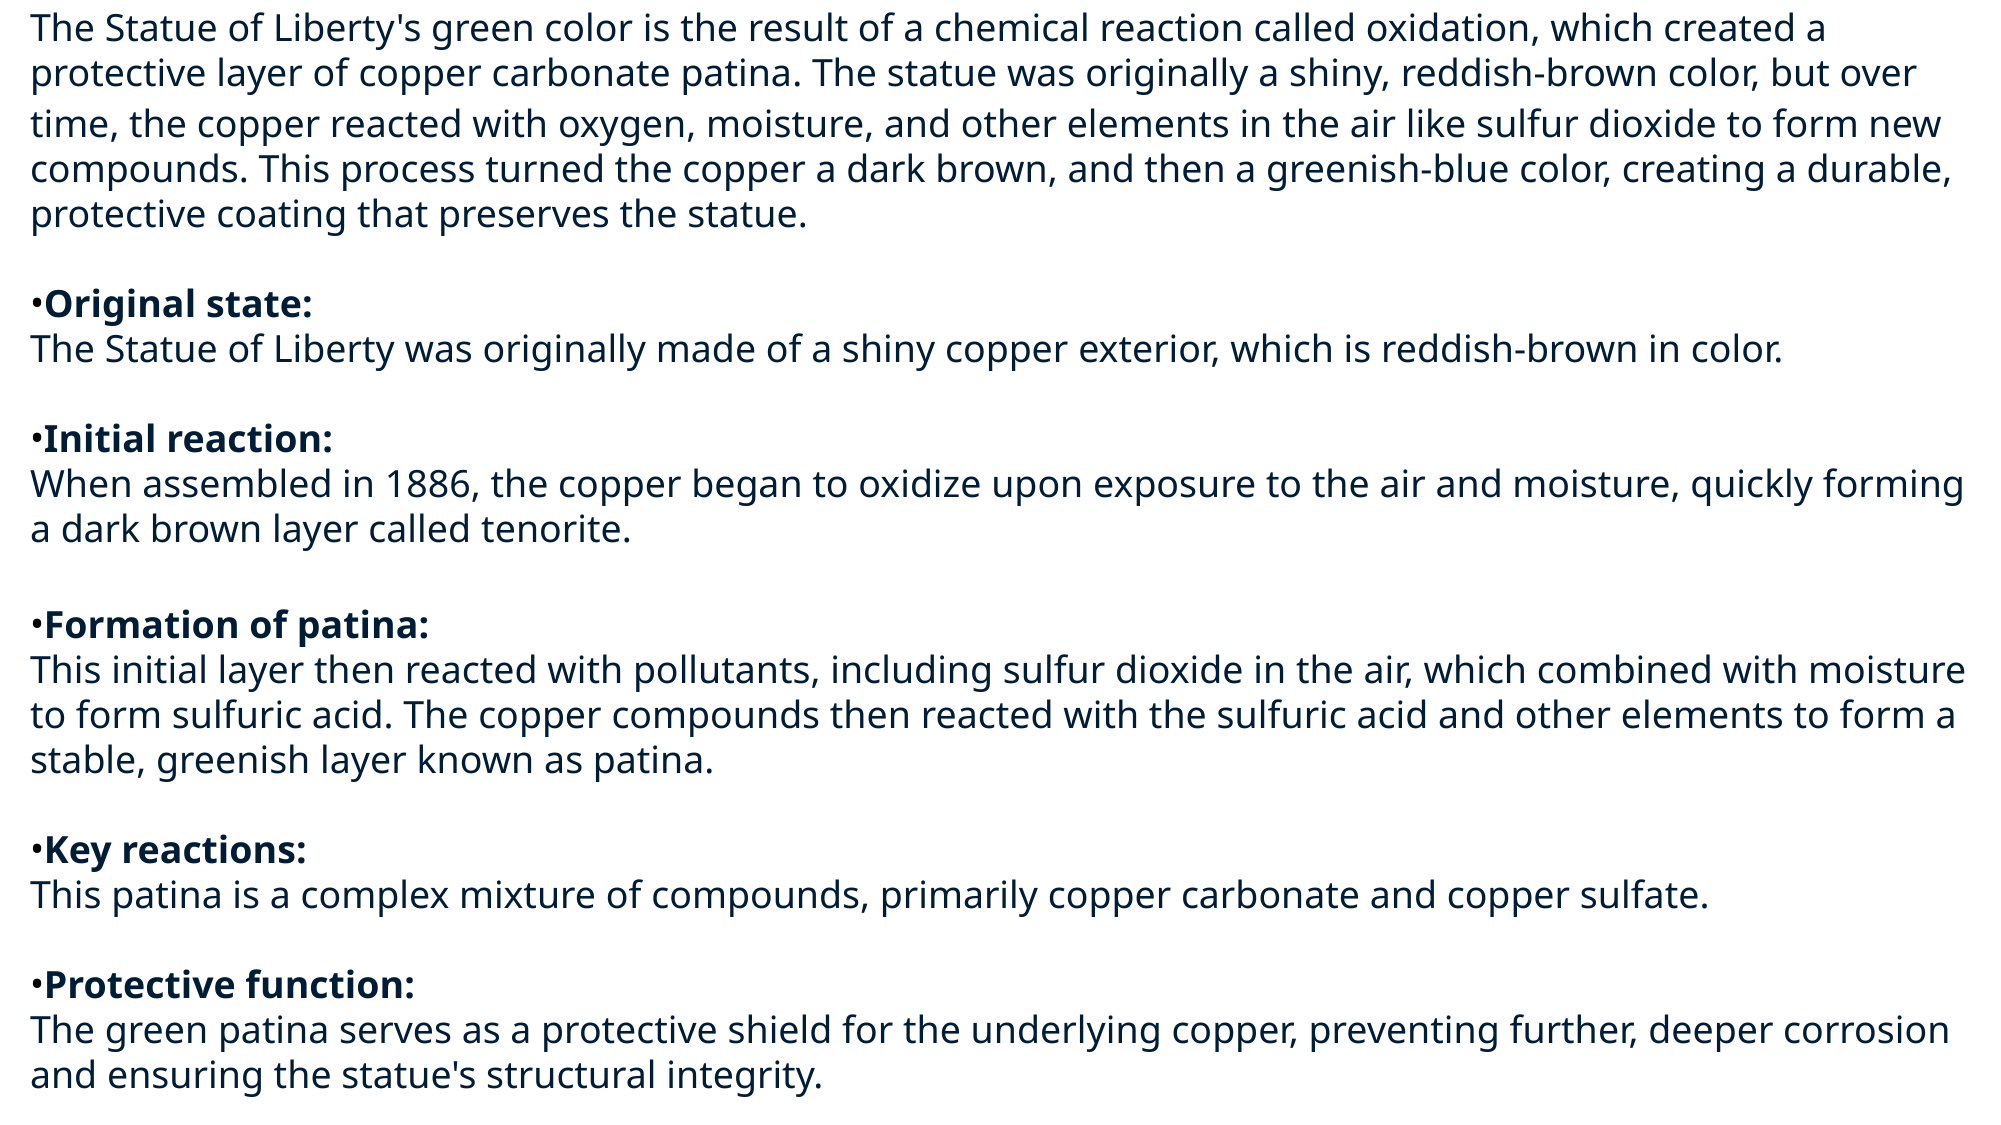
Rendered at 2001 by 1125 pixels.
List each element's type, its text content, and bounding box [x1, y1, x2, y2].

text_box The Statue of Liberty's green color is the result of a chemical reaction called oxidation, which created a protective layer of copper carbonate patina. The statue was originally a shiny, reddish-brown color, but over time, the copper reacted with oxygen, moisture, and other elements in the air like sulfur dioxide to form new compounds. This process turned the copper a dark brown, and then a greenish-blue color, creating a durable, protective coating that preserves the statue. Original state: The Statue of Liberty was originally made of a shiny copper exterior, which is reddish-brown in color. Initial reaction: When assembled in 1886, the copper began to oxidize upon exposure to the air and moisture, quickly forming a dark brown layer called tenorite. Formation of patina: This initial layer then reacted with pollutants, including sulfur dioxide in the air, which combined with moisture to form sulfuric acid. The copper compounds then reacted with the sulfuric acid and other elements to form a stable, greenish layer known as patina. Key reactions: This patina is a complex mixture of compounds, primarily copper carbonate and copper sulfate. Protective function: The green patina serves as a protective shield for the underlying copper, preventing further, deeper corrosion and ensuring the statue's structural integrity. [30, 0, 1981, 1125]
